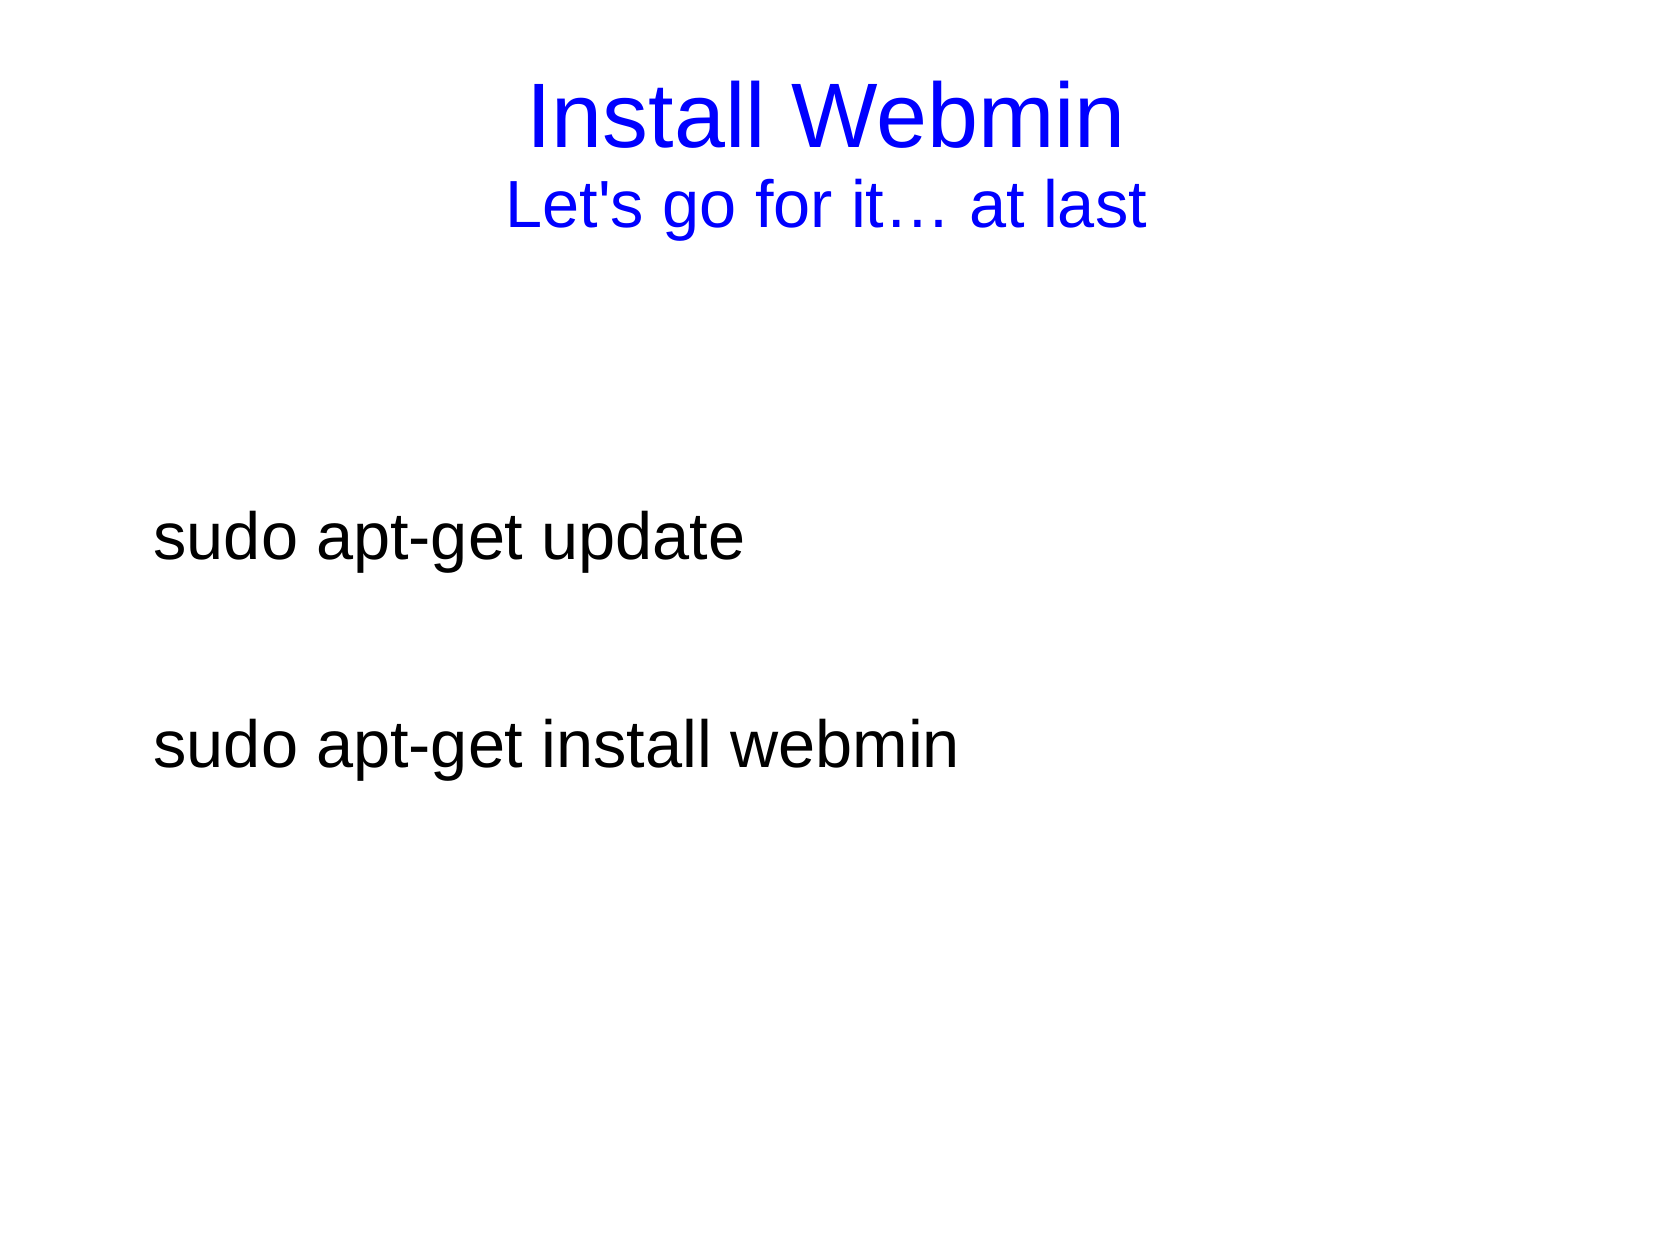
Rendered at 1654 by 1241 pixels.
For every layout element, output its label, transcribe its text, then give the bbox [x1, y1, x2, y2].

list sudo apt-get update sudo apt-get install webmin [82, 290, 1571, 1010]
title Install Webmin Let's go for it… at last [82, 49, 1571, 257]
